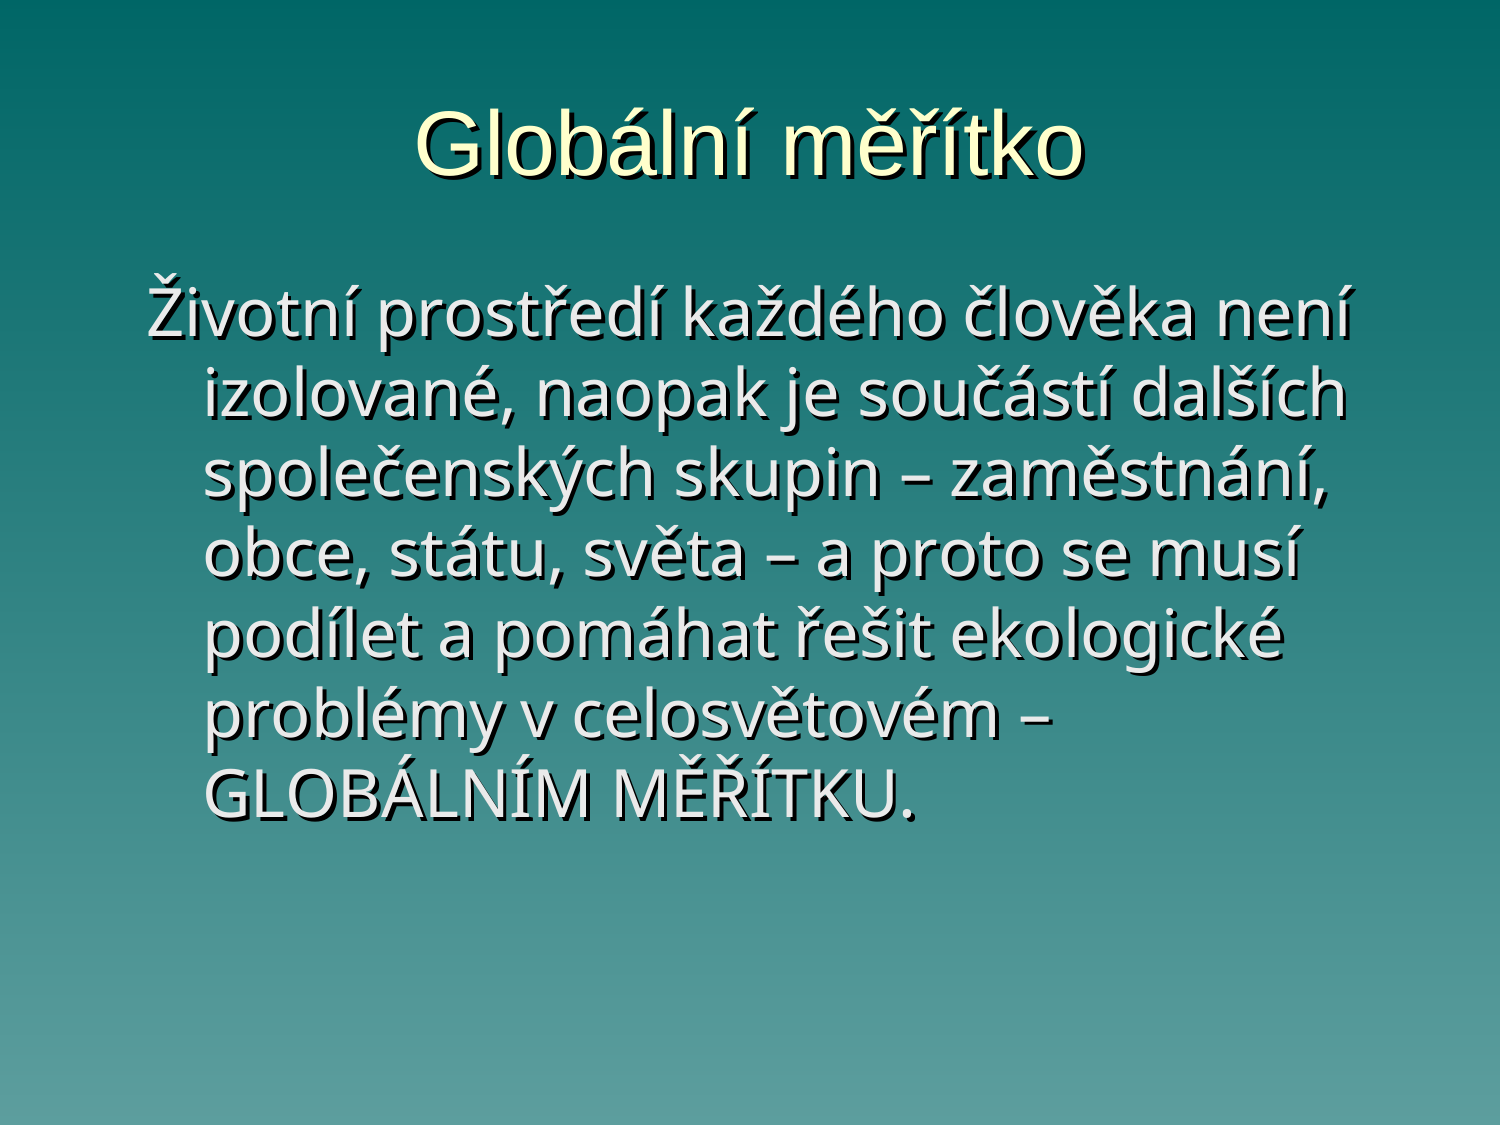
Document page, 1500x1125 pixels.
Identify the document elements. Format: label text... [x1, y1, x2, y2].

title Globální měřítko [75, 45, 1426, 233]
list Životní prostředí každého člověka není izolované, naopak je součástí dalších společenských skupin – zaměstnání, obce, státu, světa – a proto se musí podílet a pomáhat řešit ekologické problémy v celosvětovém – GLOBÁLNÍM MĚŘÍTKU. [75, 262, 1426, 1006]
